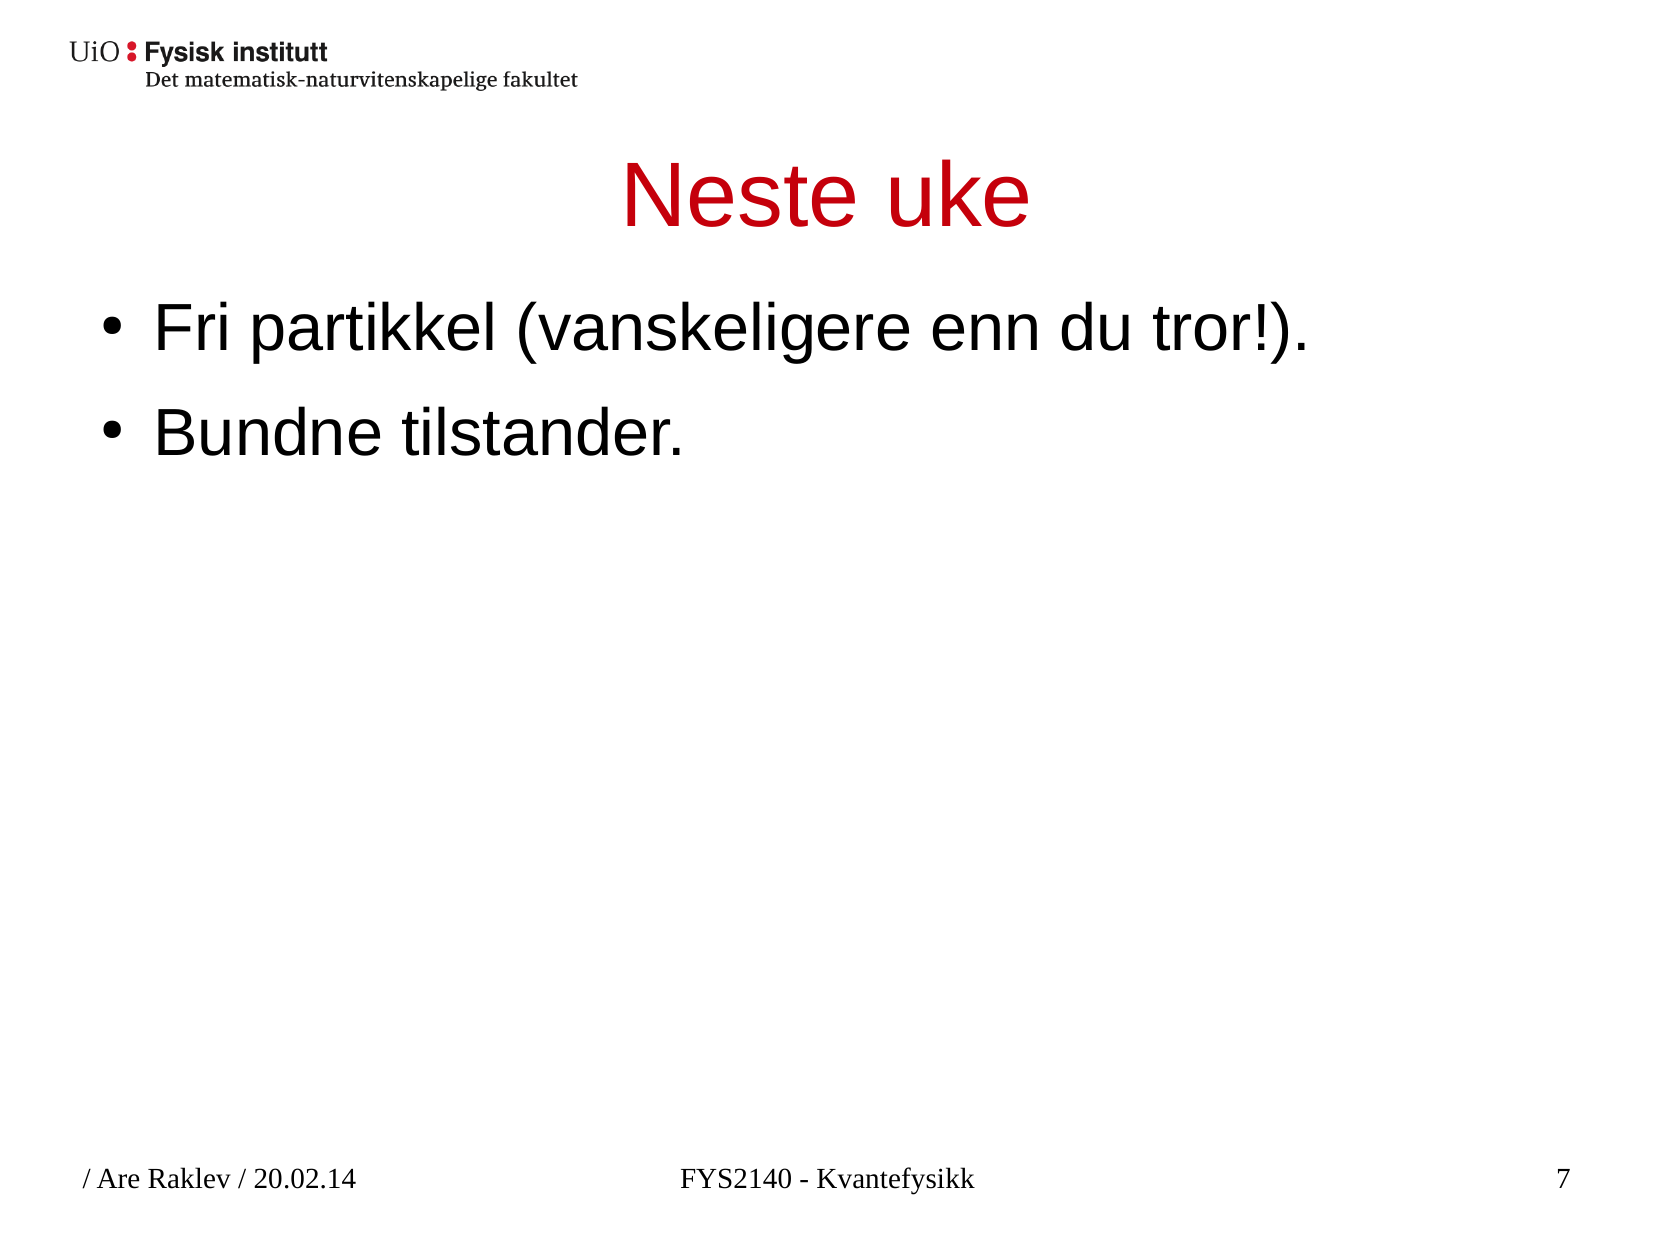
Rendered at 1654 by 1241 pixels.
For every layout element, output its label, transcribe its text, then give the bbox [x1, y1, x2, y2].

picture [68, 37, 581, 93]
list Fri partikkel (vanskeligere enn du tror!). Bundne tilstander. [82, 290, 1576, 1094]
title Neste uke [82, 90, 1571, 290]
